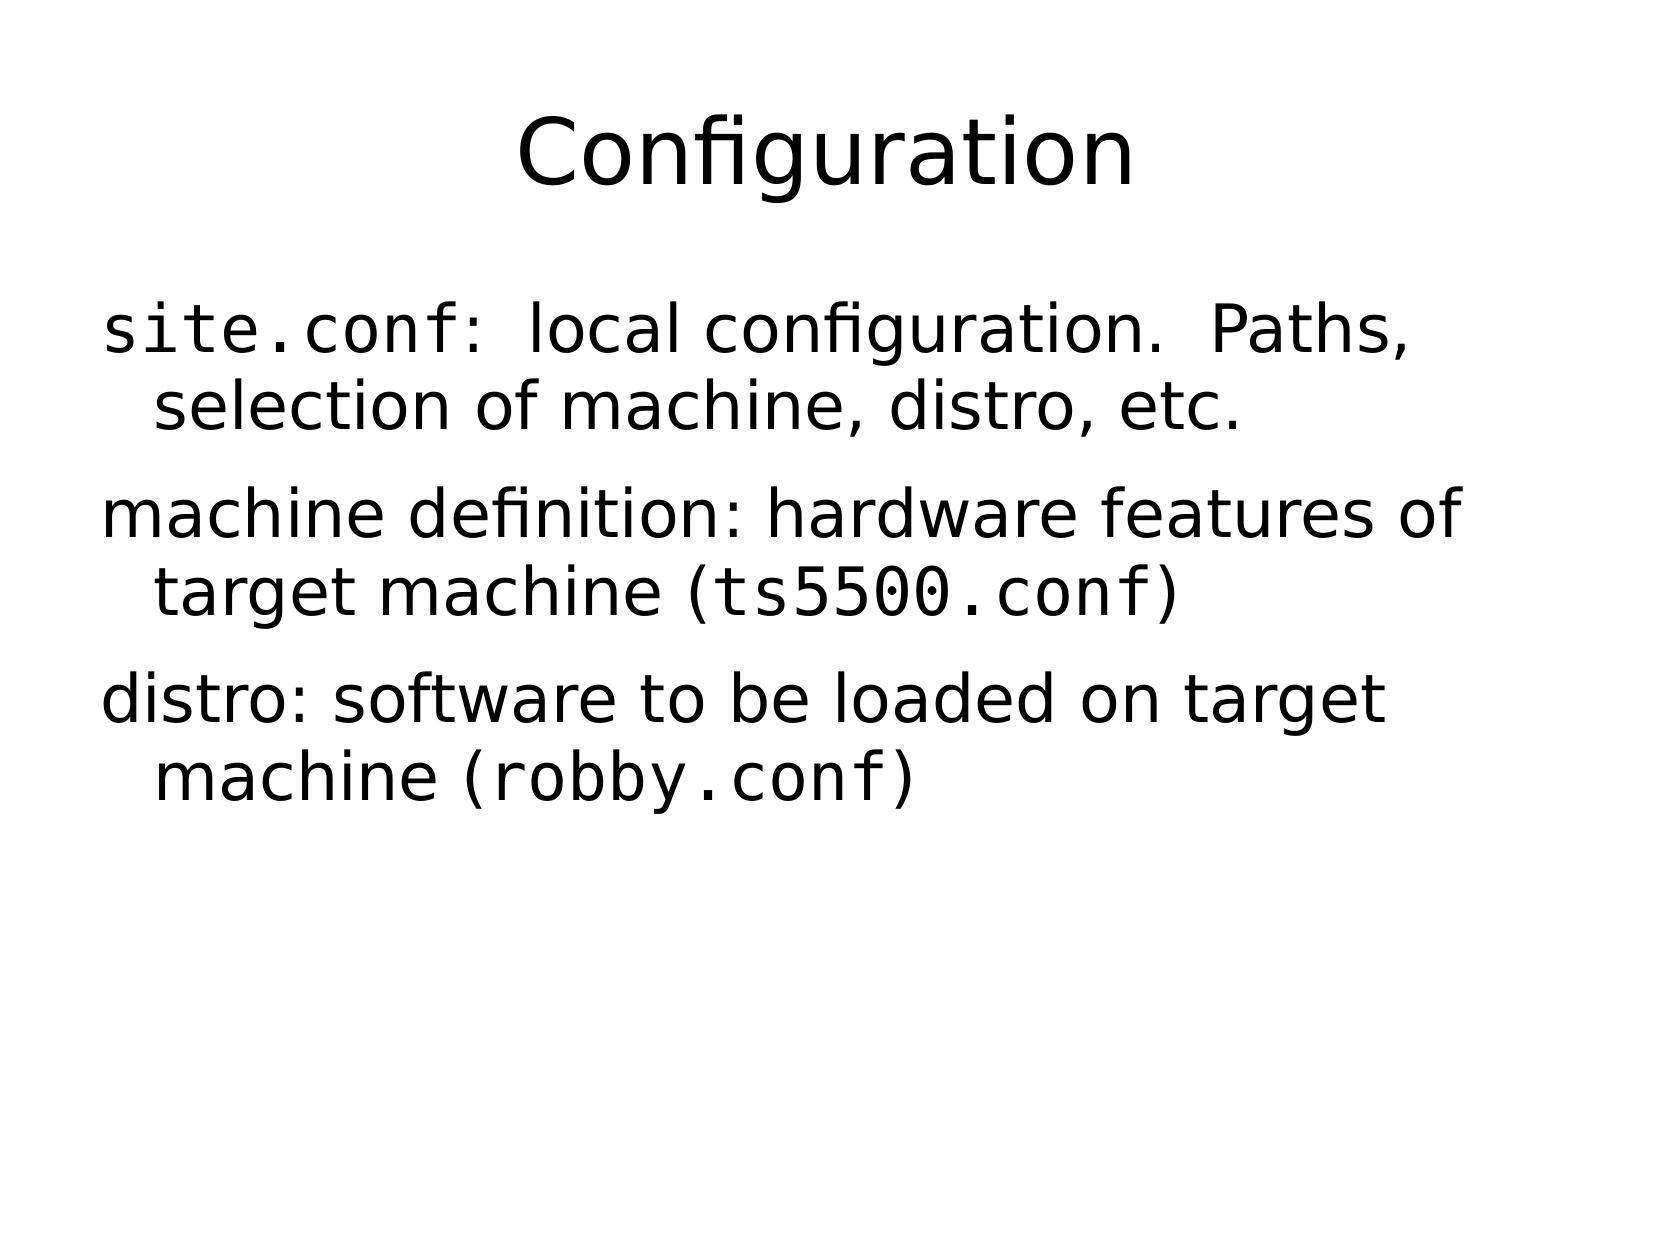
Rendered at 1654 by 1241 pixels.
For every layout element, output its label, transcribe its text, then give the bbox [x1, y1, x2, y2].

list site.conf: local configuration. Paths, selection of machine, distro, etc. machine definition: hardware features of target machine (ts5500.conf) distro: software to be loaded on target machine (robby.conf) [82, 290, 1571, 1094]
title Configuration [82, 56, 1571, 250]
